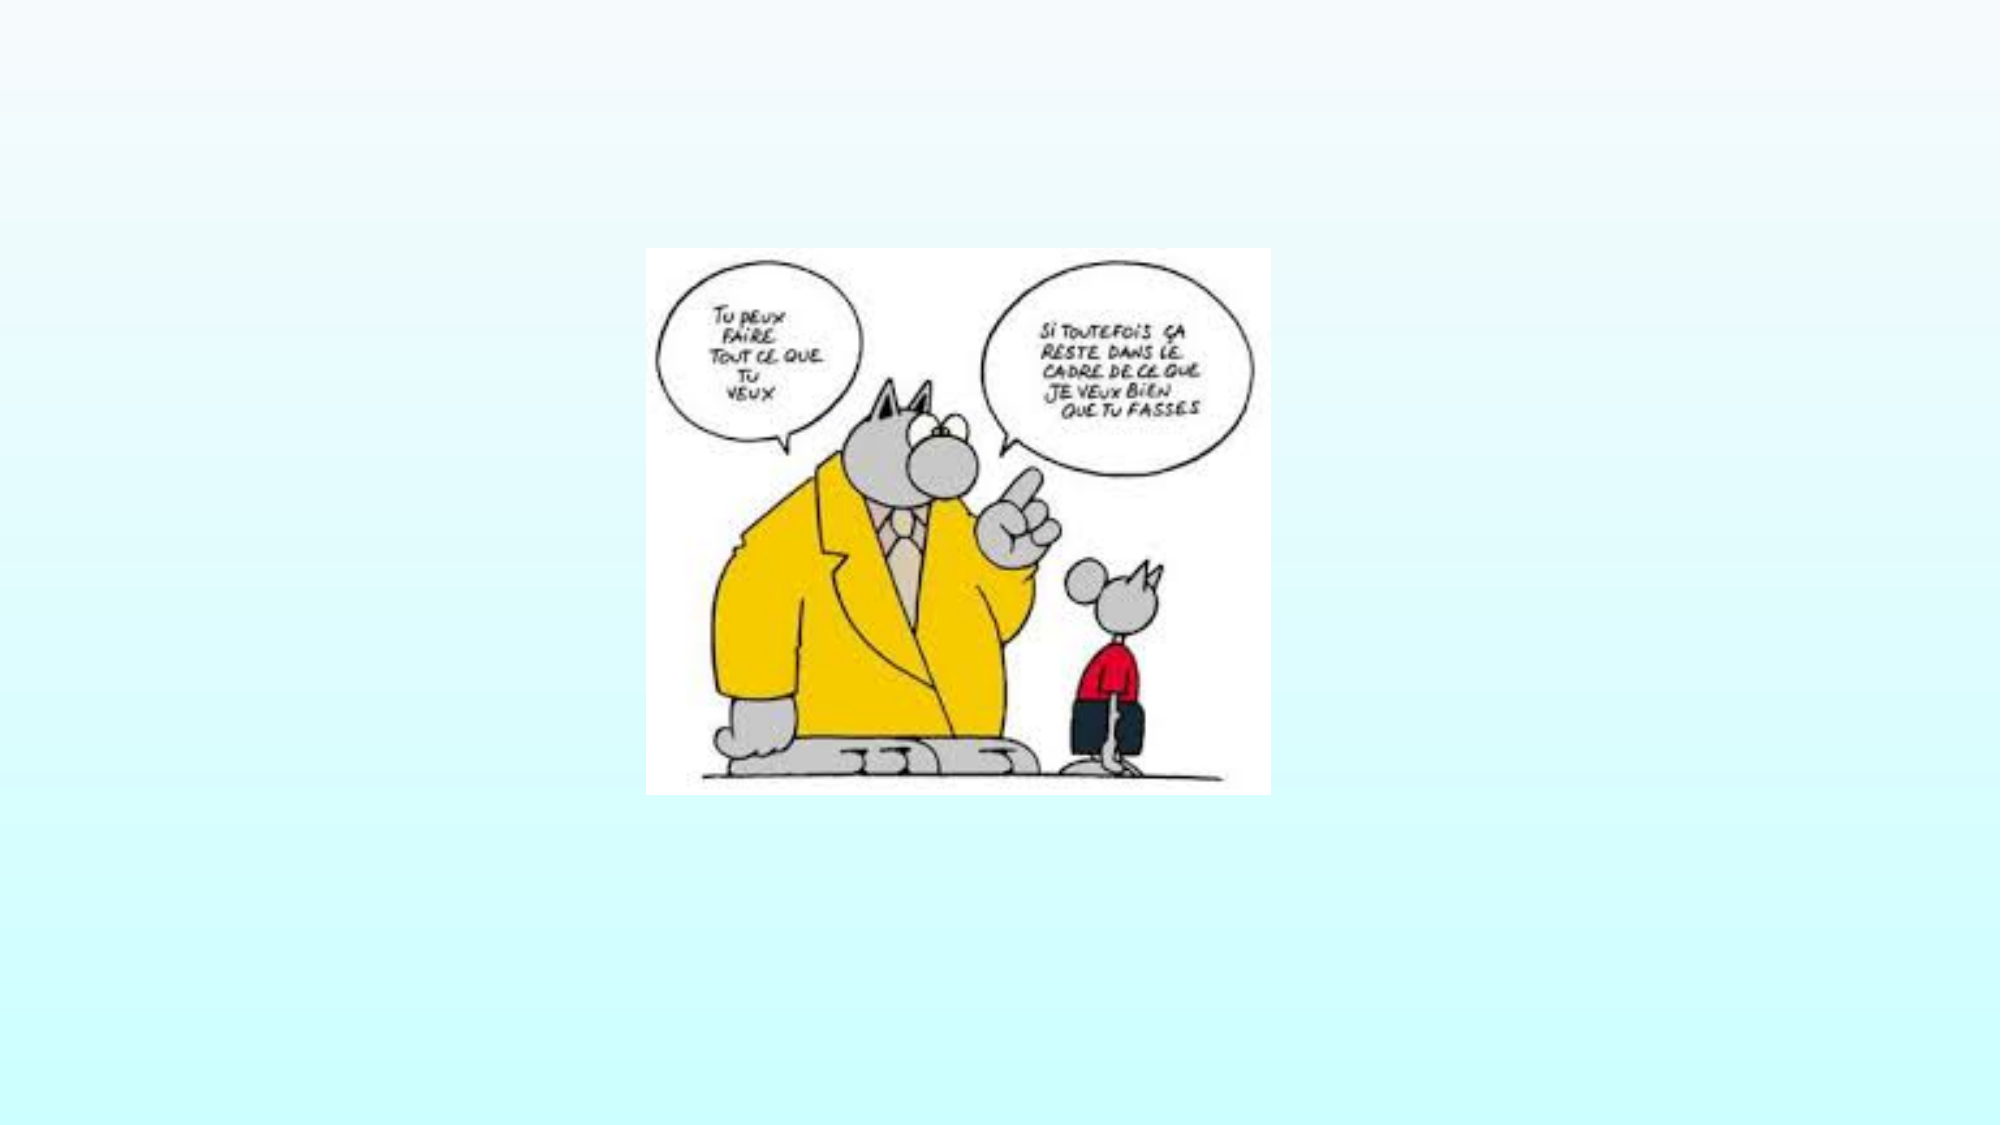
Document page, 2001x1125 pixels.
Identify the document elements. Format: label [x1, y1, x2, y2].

picture [646, 248, 1271, 795]
